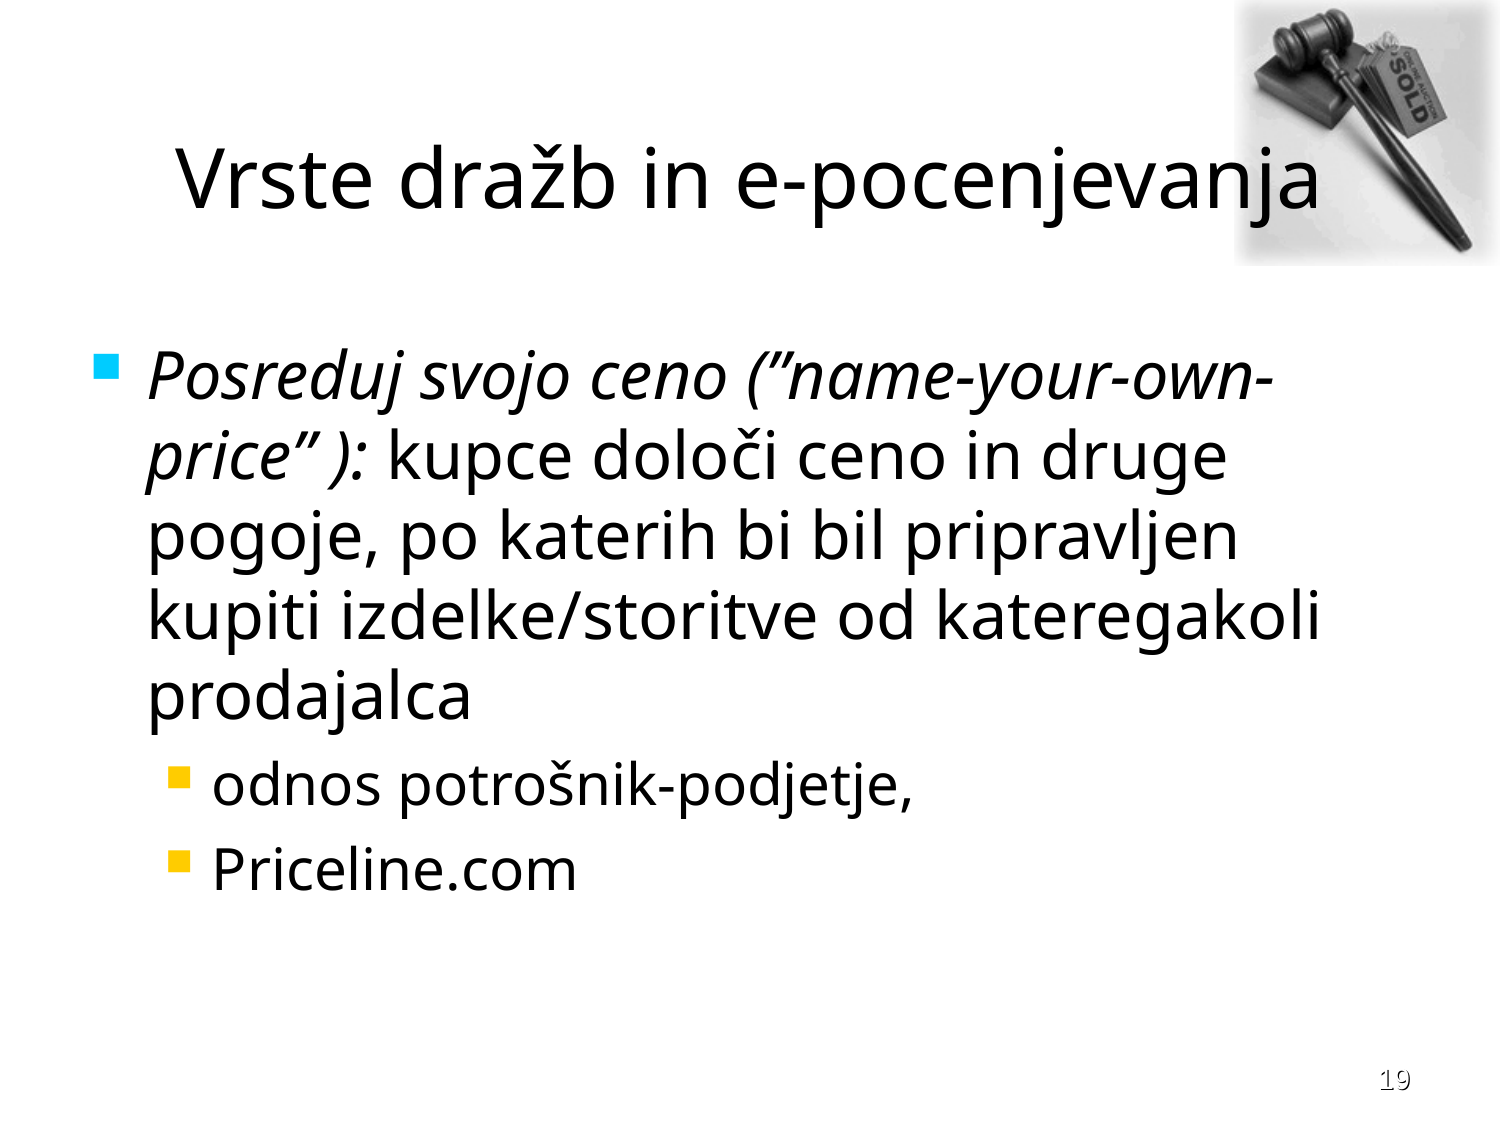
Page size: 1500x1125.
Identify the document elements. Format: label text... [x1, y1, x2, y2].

picture [1234, 0, 1500, 266]
list Posreduj svojo ceno (”name-your-own-price” ): kupce določi ceno in druge pogoje, po katerih bi bil pripravljen kupiti izdelke/storitve od kateregakoli prodajalca odnos potrošnik-podjetje, Priceline.com [75, 324, 1426, 1001]
text_box <number> [1074, 1024, 1426, 1103]
title Vrste dražb in e-pocenjevanja [75, 62, 1426, 288]
